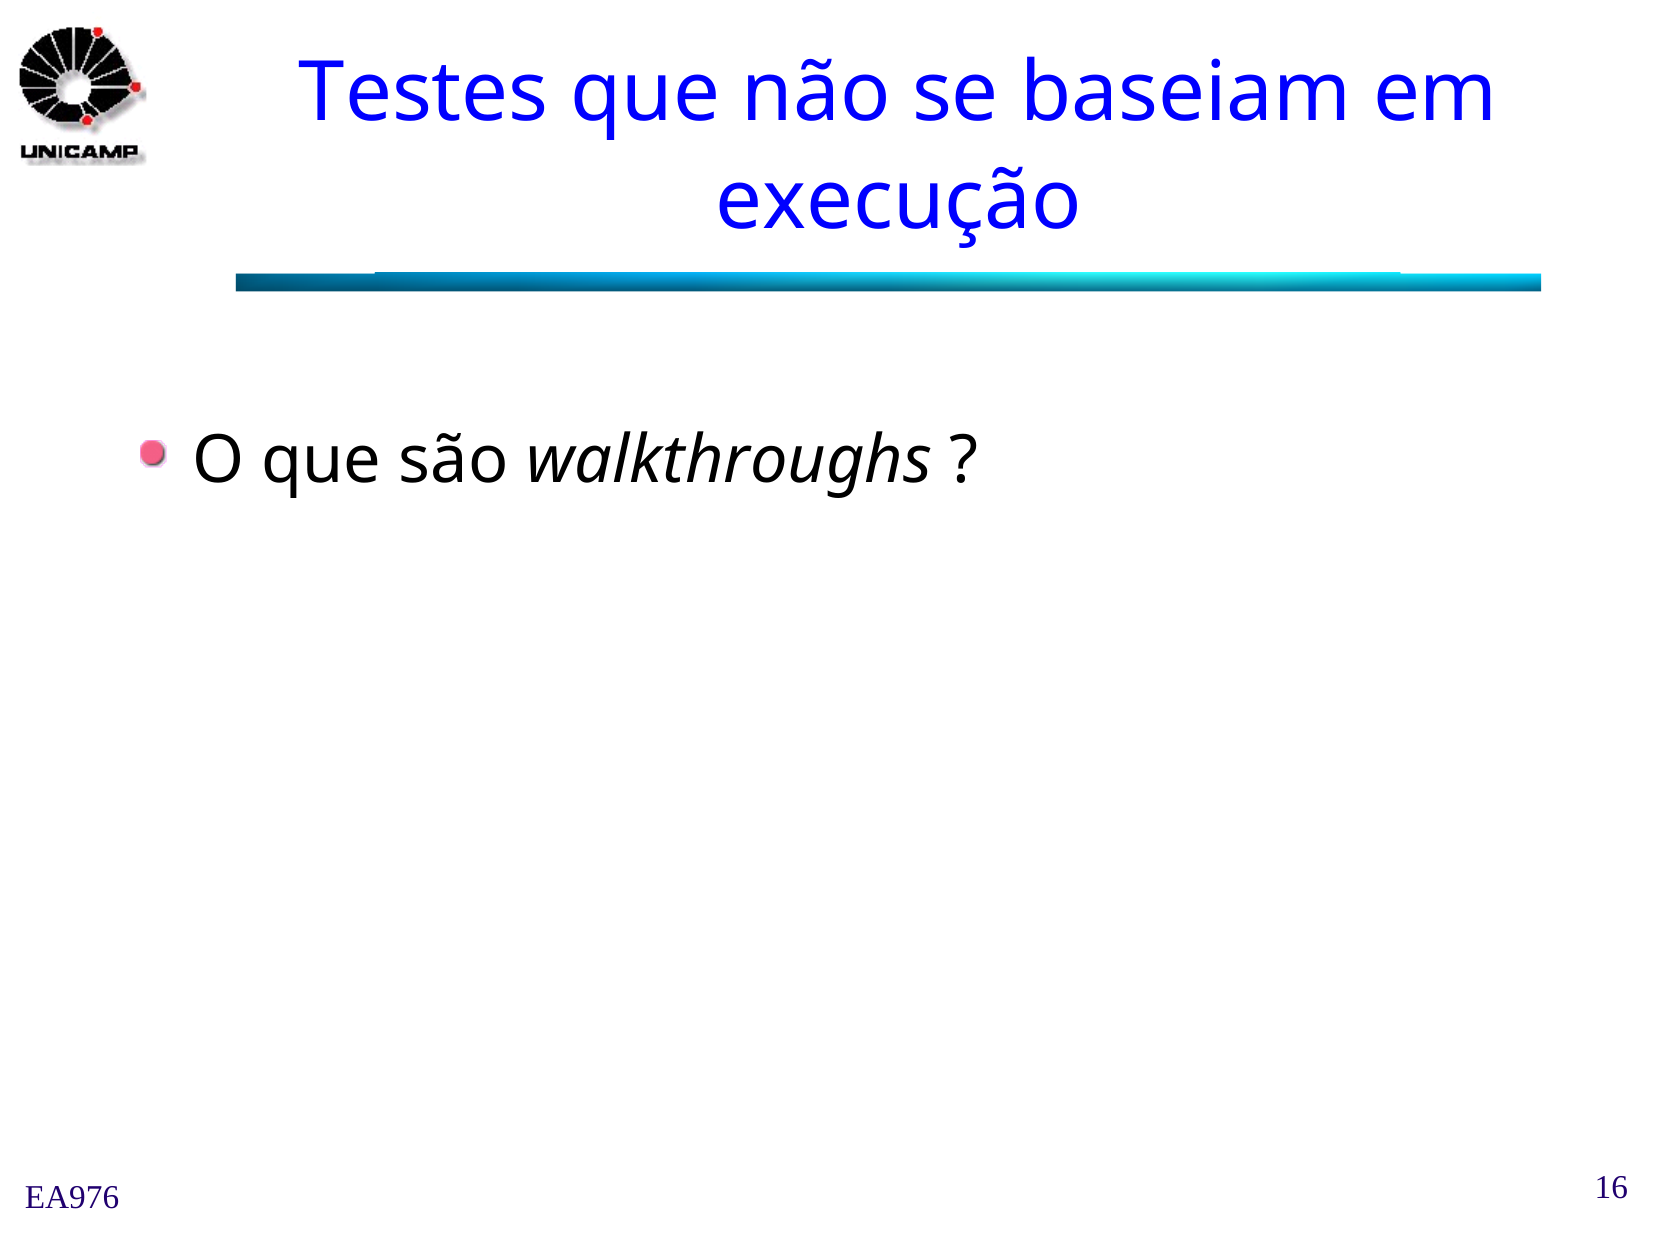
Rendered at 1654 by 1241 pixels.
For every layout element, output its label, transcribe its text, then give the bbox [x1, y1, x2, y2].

picture [125, 272, 1654, 295]
title Testes que não se baseiam em execução [264, 21, 1534, 250]
list O que são walkthroughs ? [121, 413, 1534, 1182]
